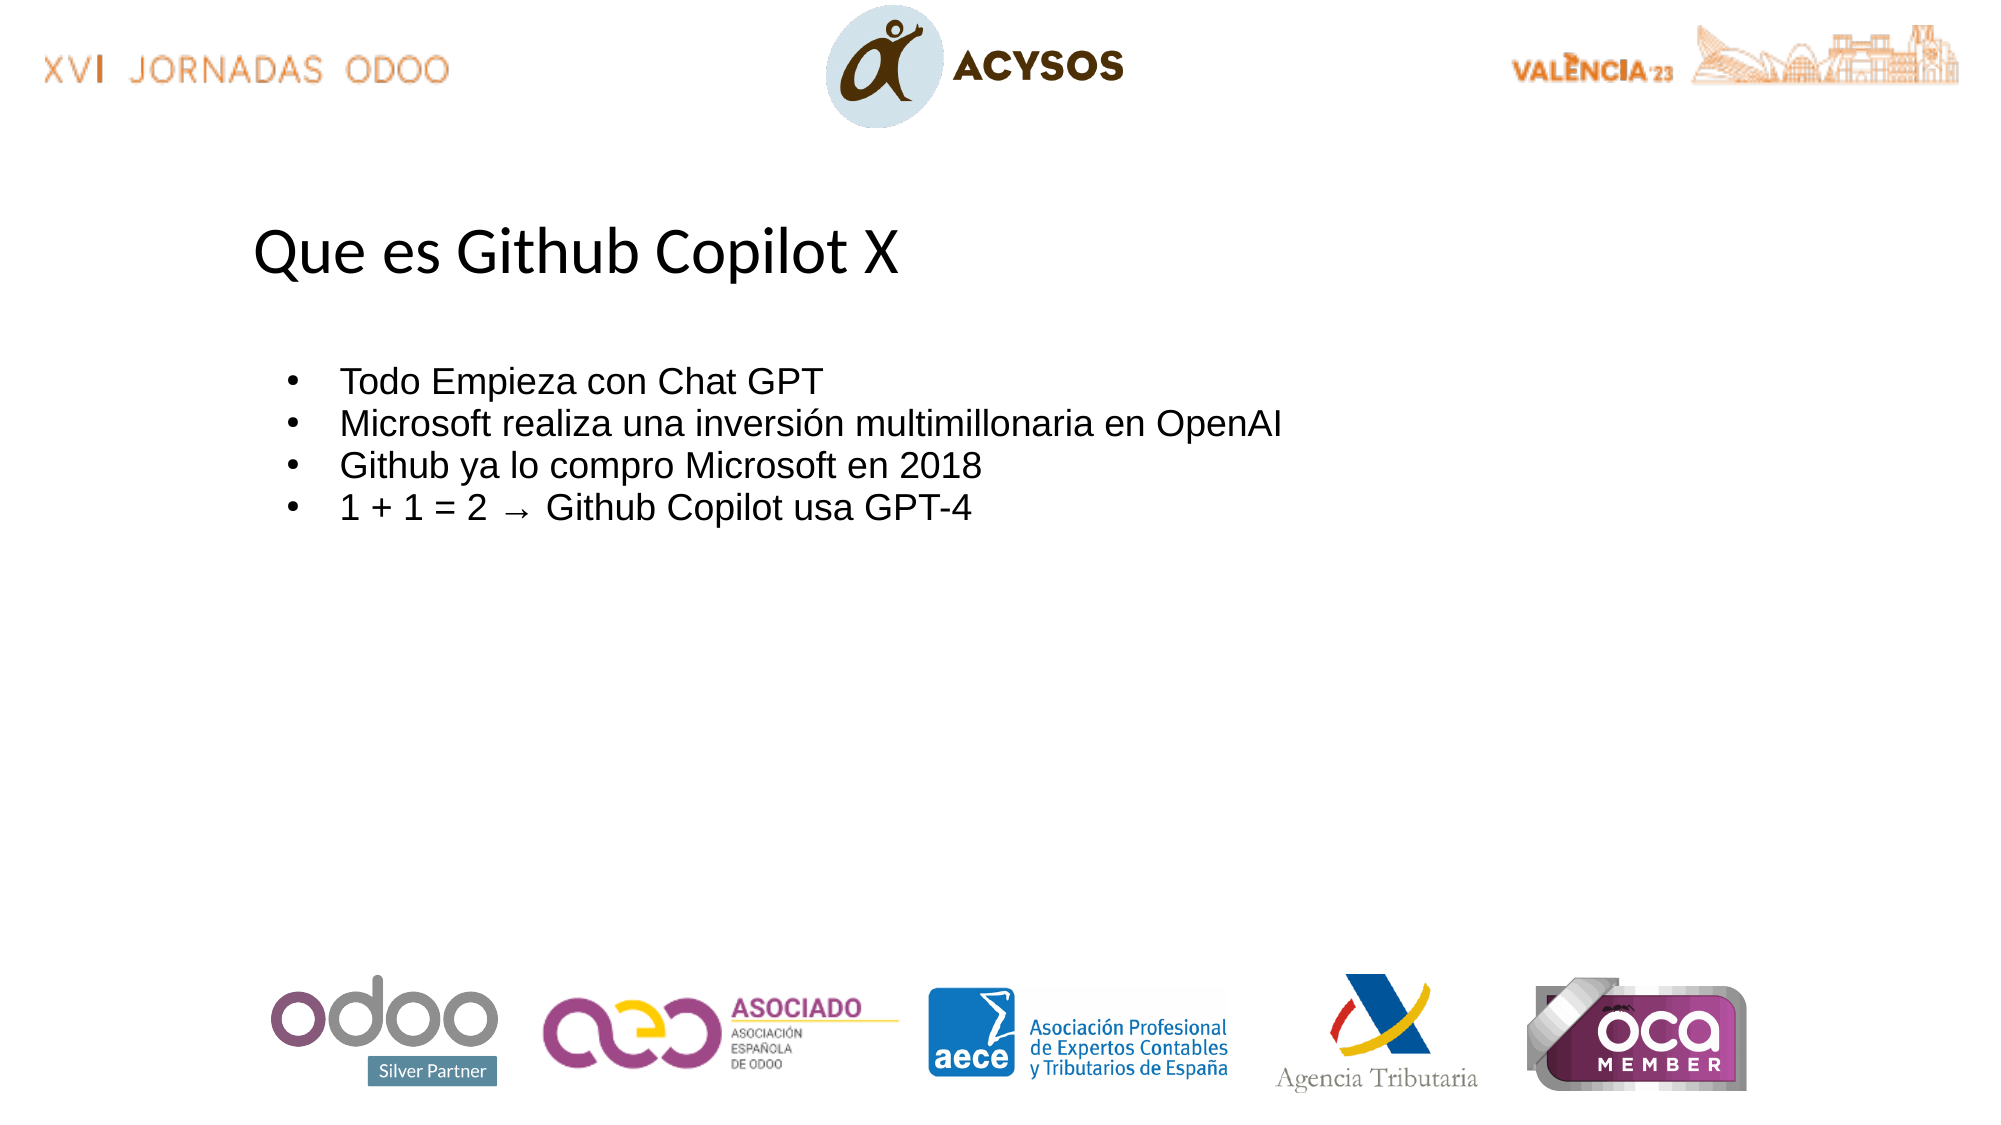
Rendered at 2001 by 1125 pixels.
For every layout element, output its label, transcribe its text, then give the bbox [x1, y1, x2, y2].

picture [1275, 974, 1478, 1093]
picture [265, 968, 502, 1091]
picture [826, 5, 1123, 128]
title Que es Github Copilot X [253, 178, 1471, 335]
picture [534, 974, 910, 1093]
text_box Todo Empieza con Chat GPT Microsoft realiza una inversión multimillonaria en OpenAI Github ya lo compro Microsoft en 2018 1 + 1 = 2 → Github Copilot usa GPT-4 [253, 353, 1743, 901]
picture [1523, 974, 1749, 1093]
picture [915, 974, 1241, 1093]
